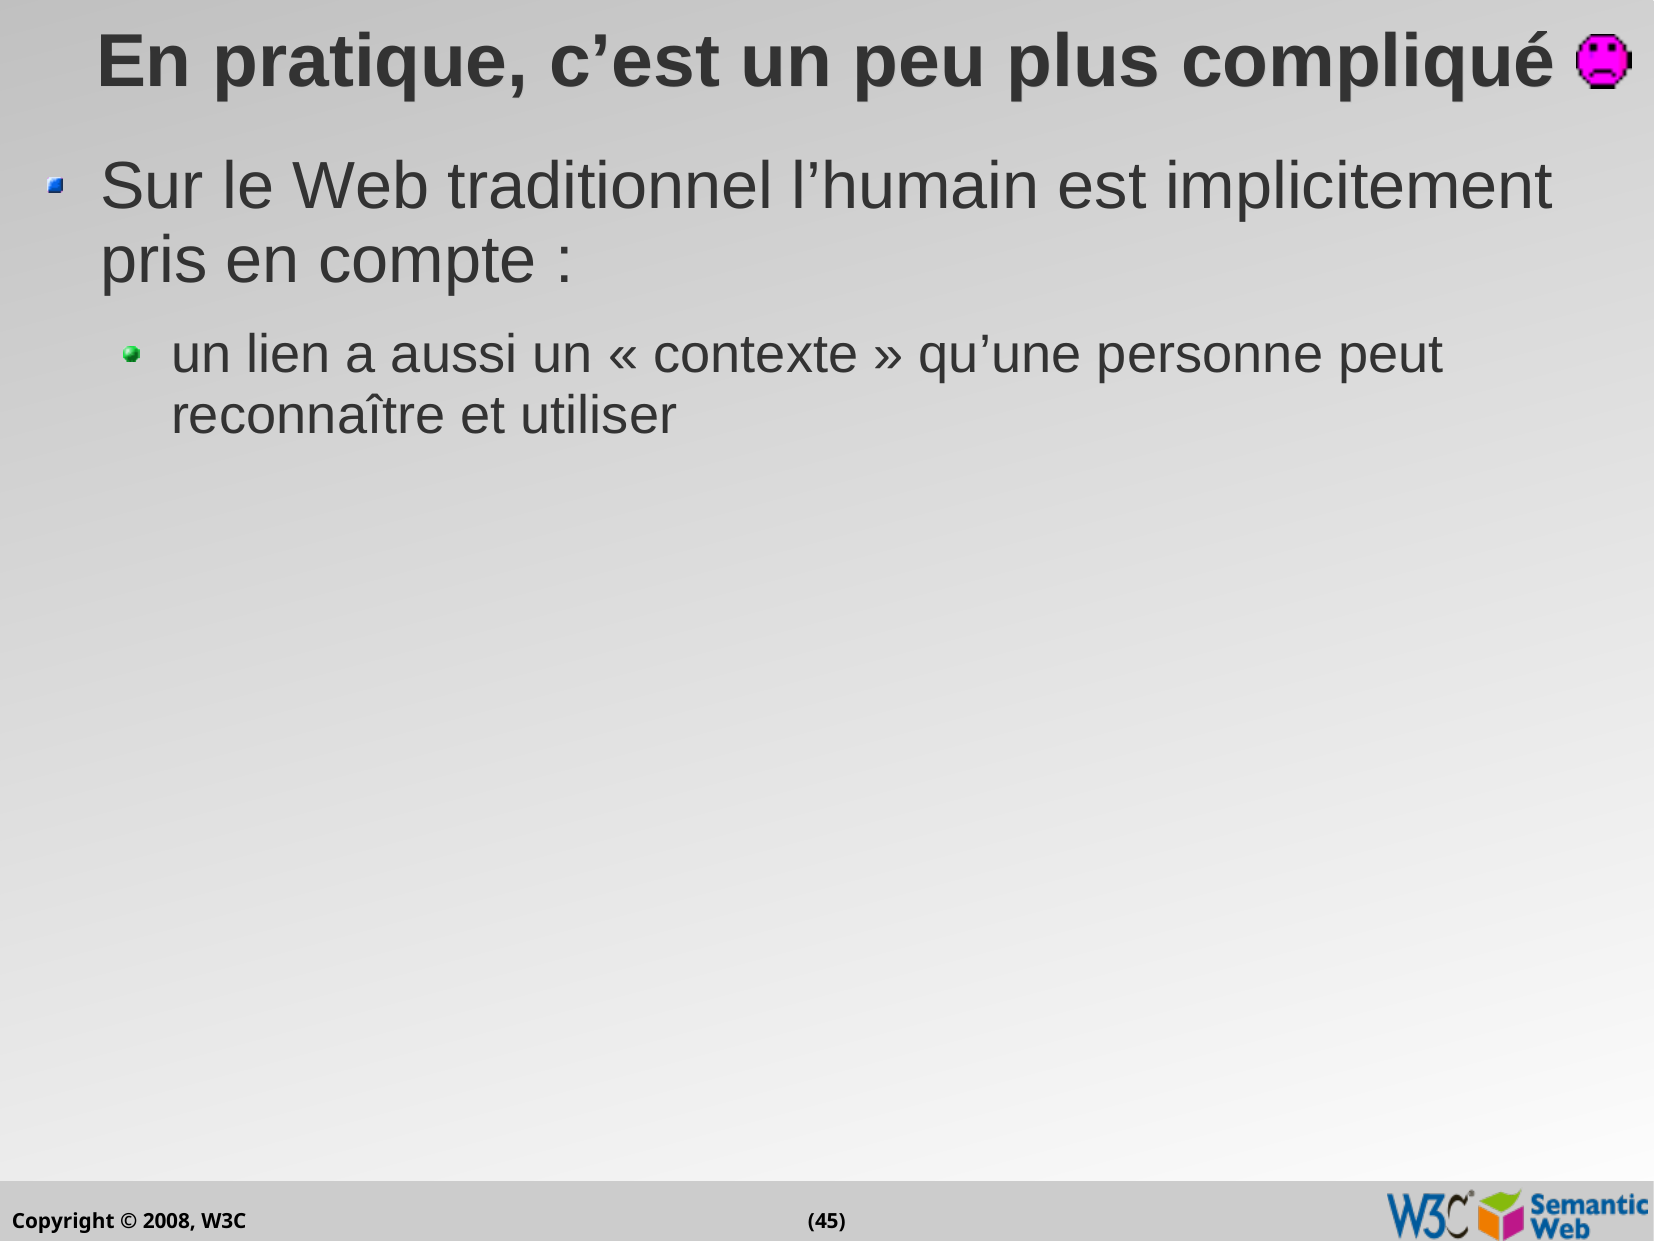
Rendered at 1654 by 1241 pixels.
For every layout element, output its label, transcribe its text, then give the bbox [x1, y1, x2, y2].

list Sur le Web traditionnel l’humain est implicitement pris en compte : un lien a aussi un « contexte » qu’une personne peut reconnaître et utiliser [29, 147, 1624, 1134]
title En pratique, c’est un peu plus compliqué [0, 0, 1654, 119]
picture [1387, 1187, 1648, 1241]
picture [1576, 34, 1632, 89]
